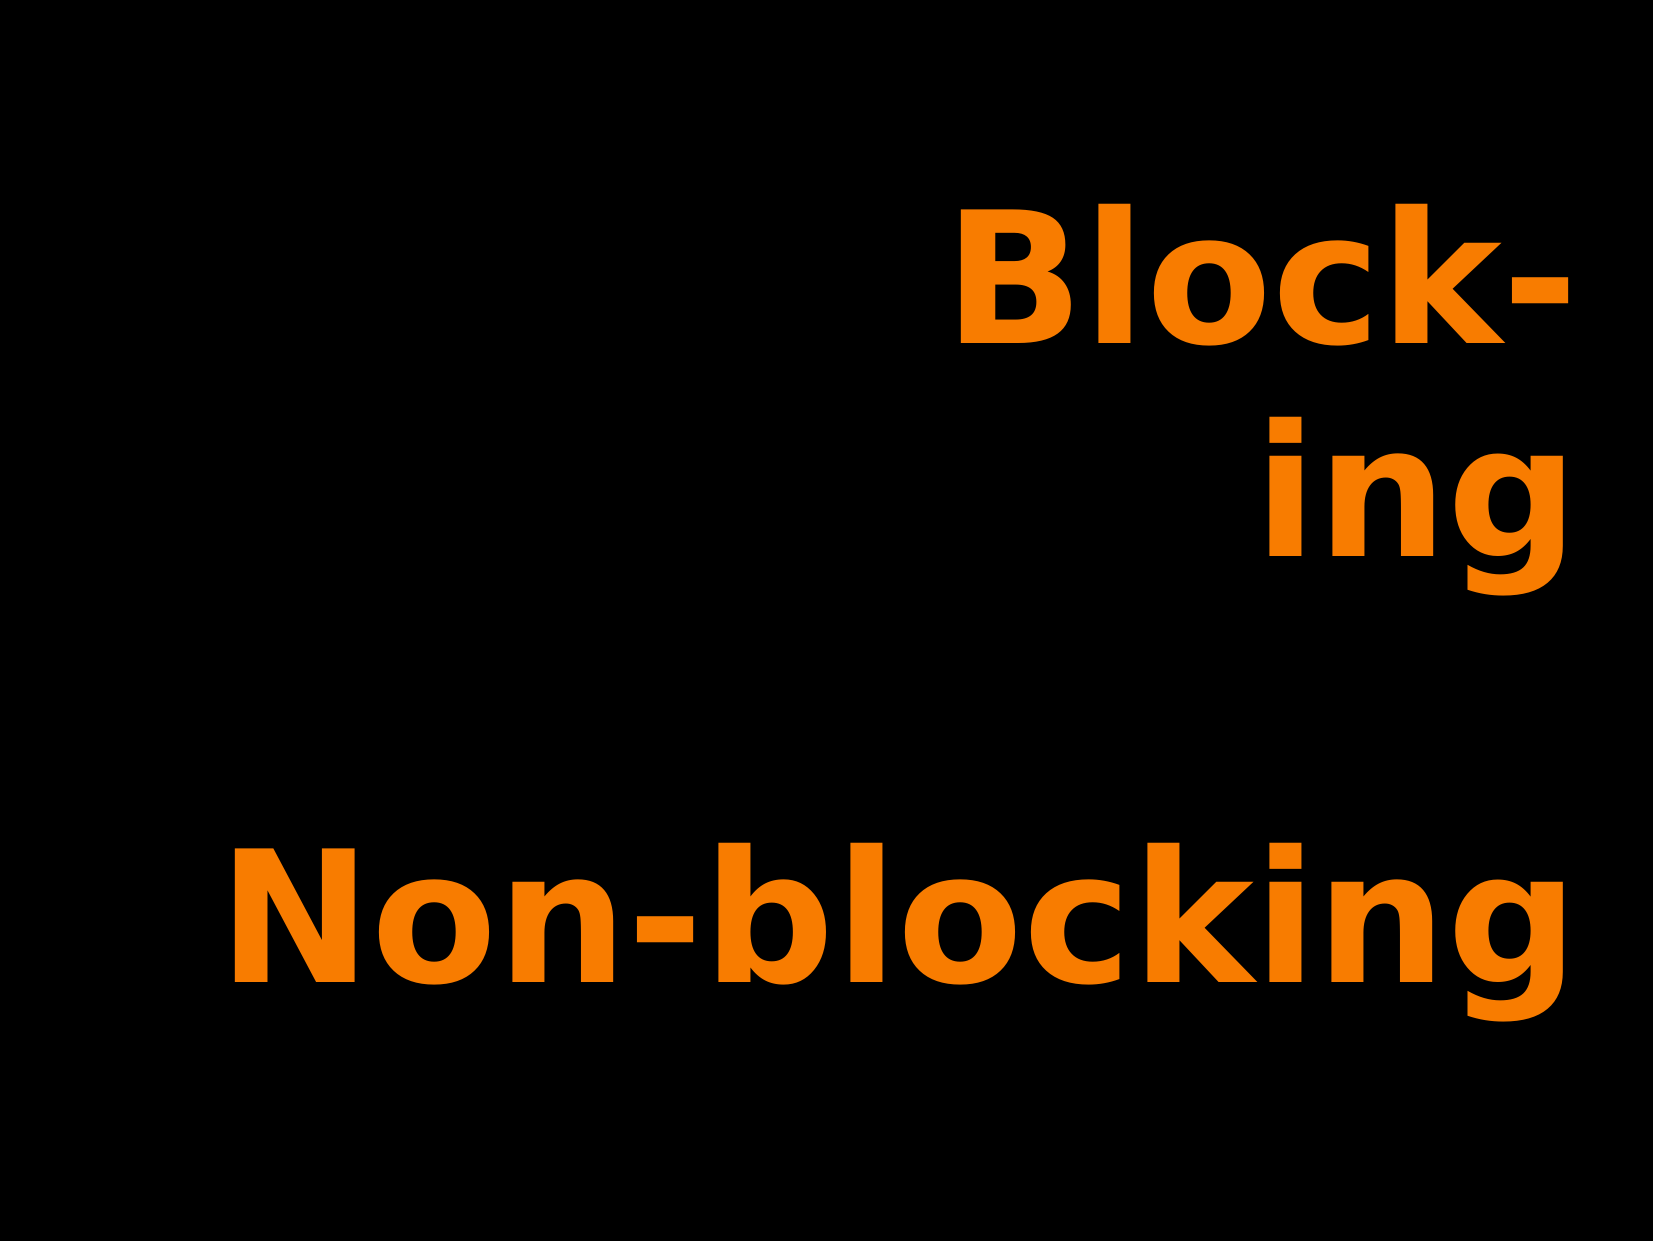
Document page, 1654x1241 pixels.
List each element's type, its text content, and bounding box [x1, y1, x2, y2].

text_box Block- ing Non-blocking [59, 165, 1594, 1034]
